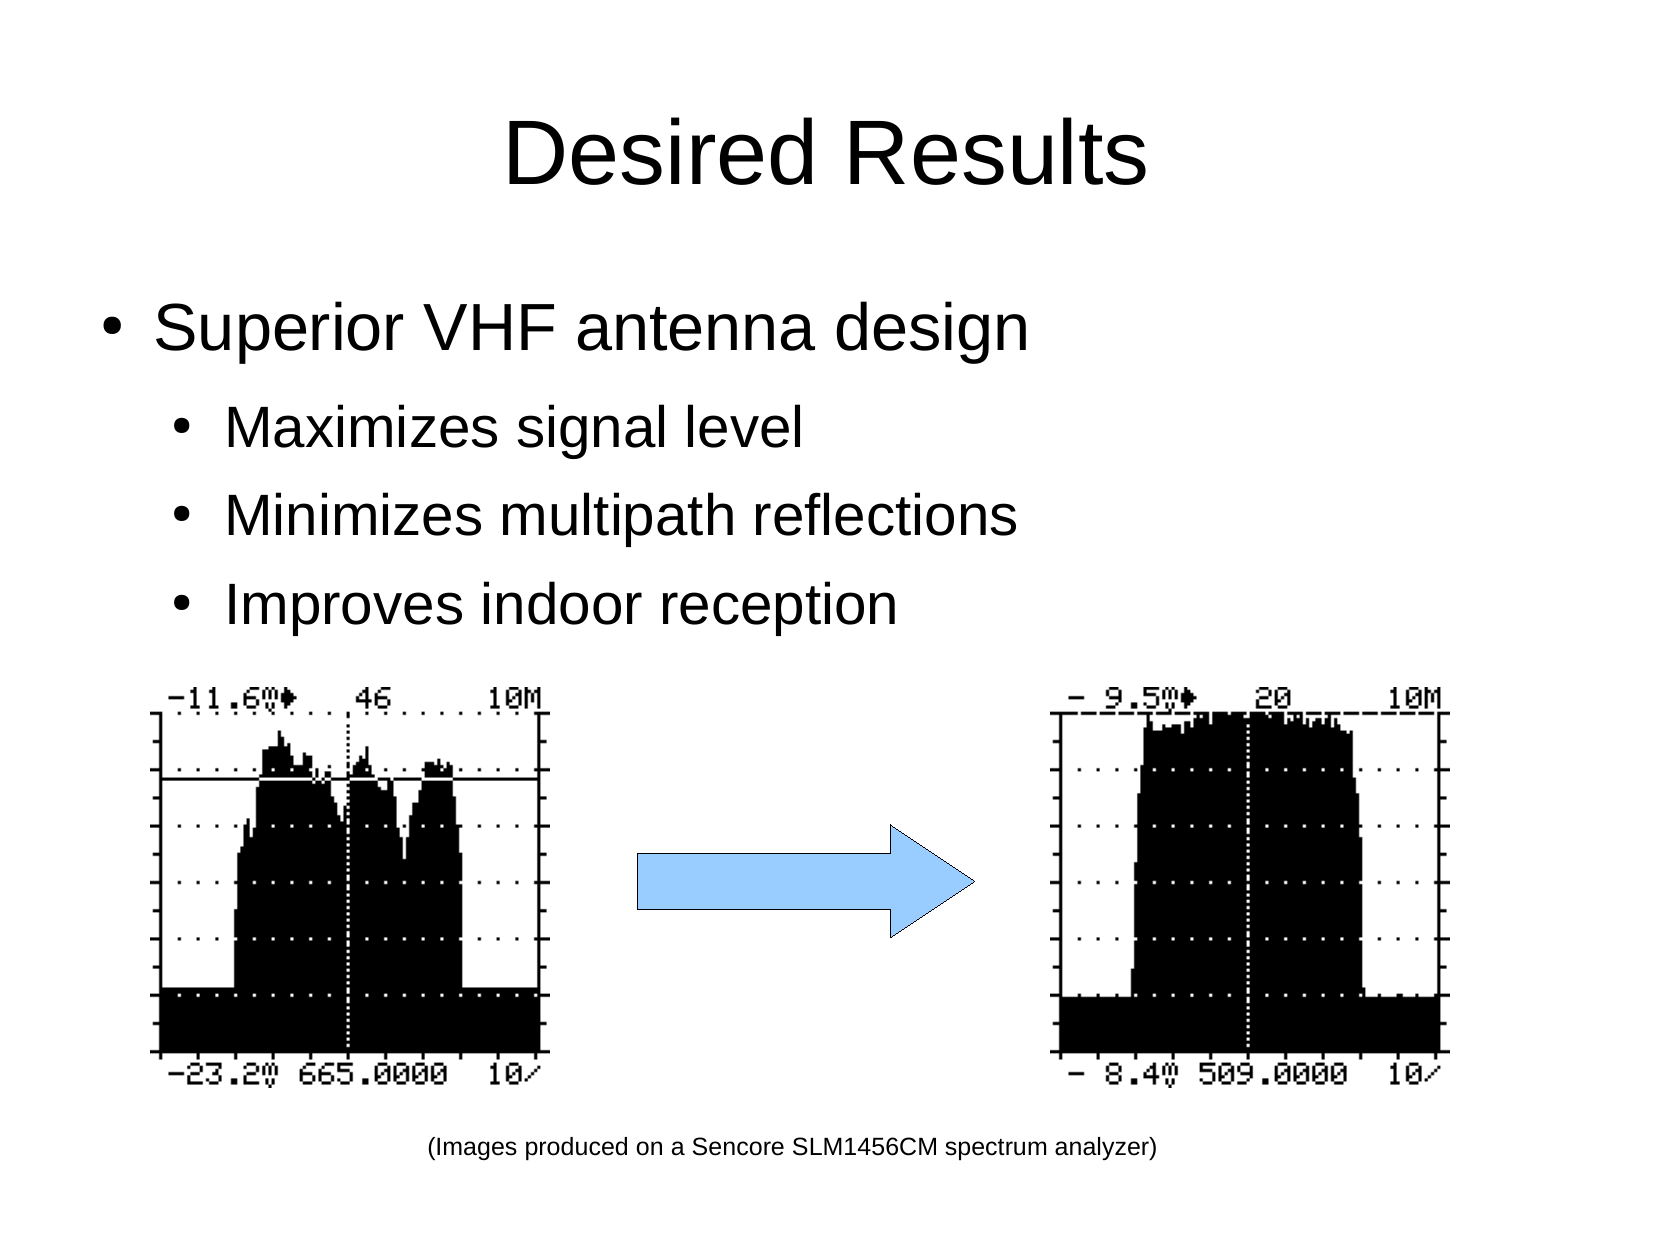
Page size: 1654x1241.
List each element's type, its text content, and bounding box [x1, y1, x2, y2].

list Superior VHF antenna design Maximizes signal level Minimizes multipath reflections Improves indoor reception [82, 290, 1571, 1109]
picture [150, 687, 550, 1088]
title Desired Results [82, 56, 1571, 250]
text_box (Images produced on a Sencore SLM1456CM spectrum analyzer) [412, 1125, 1174, 1168]
text_box [637, 824, 975, 938]
picture [1050, 687, 1450, 1088]
